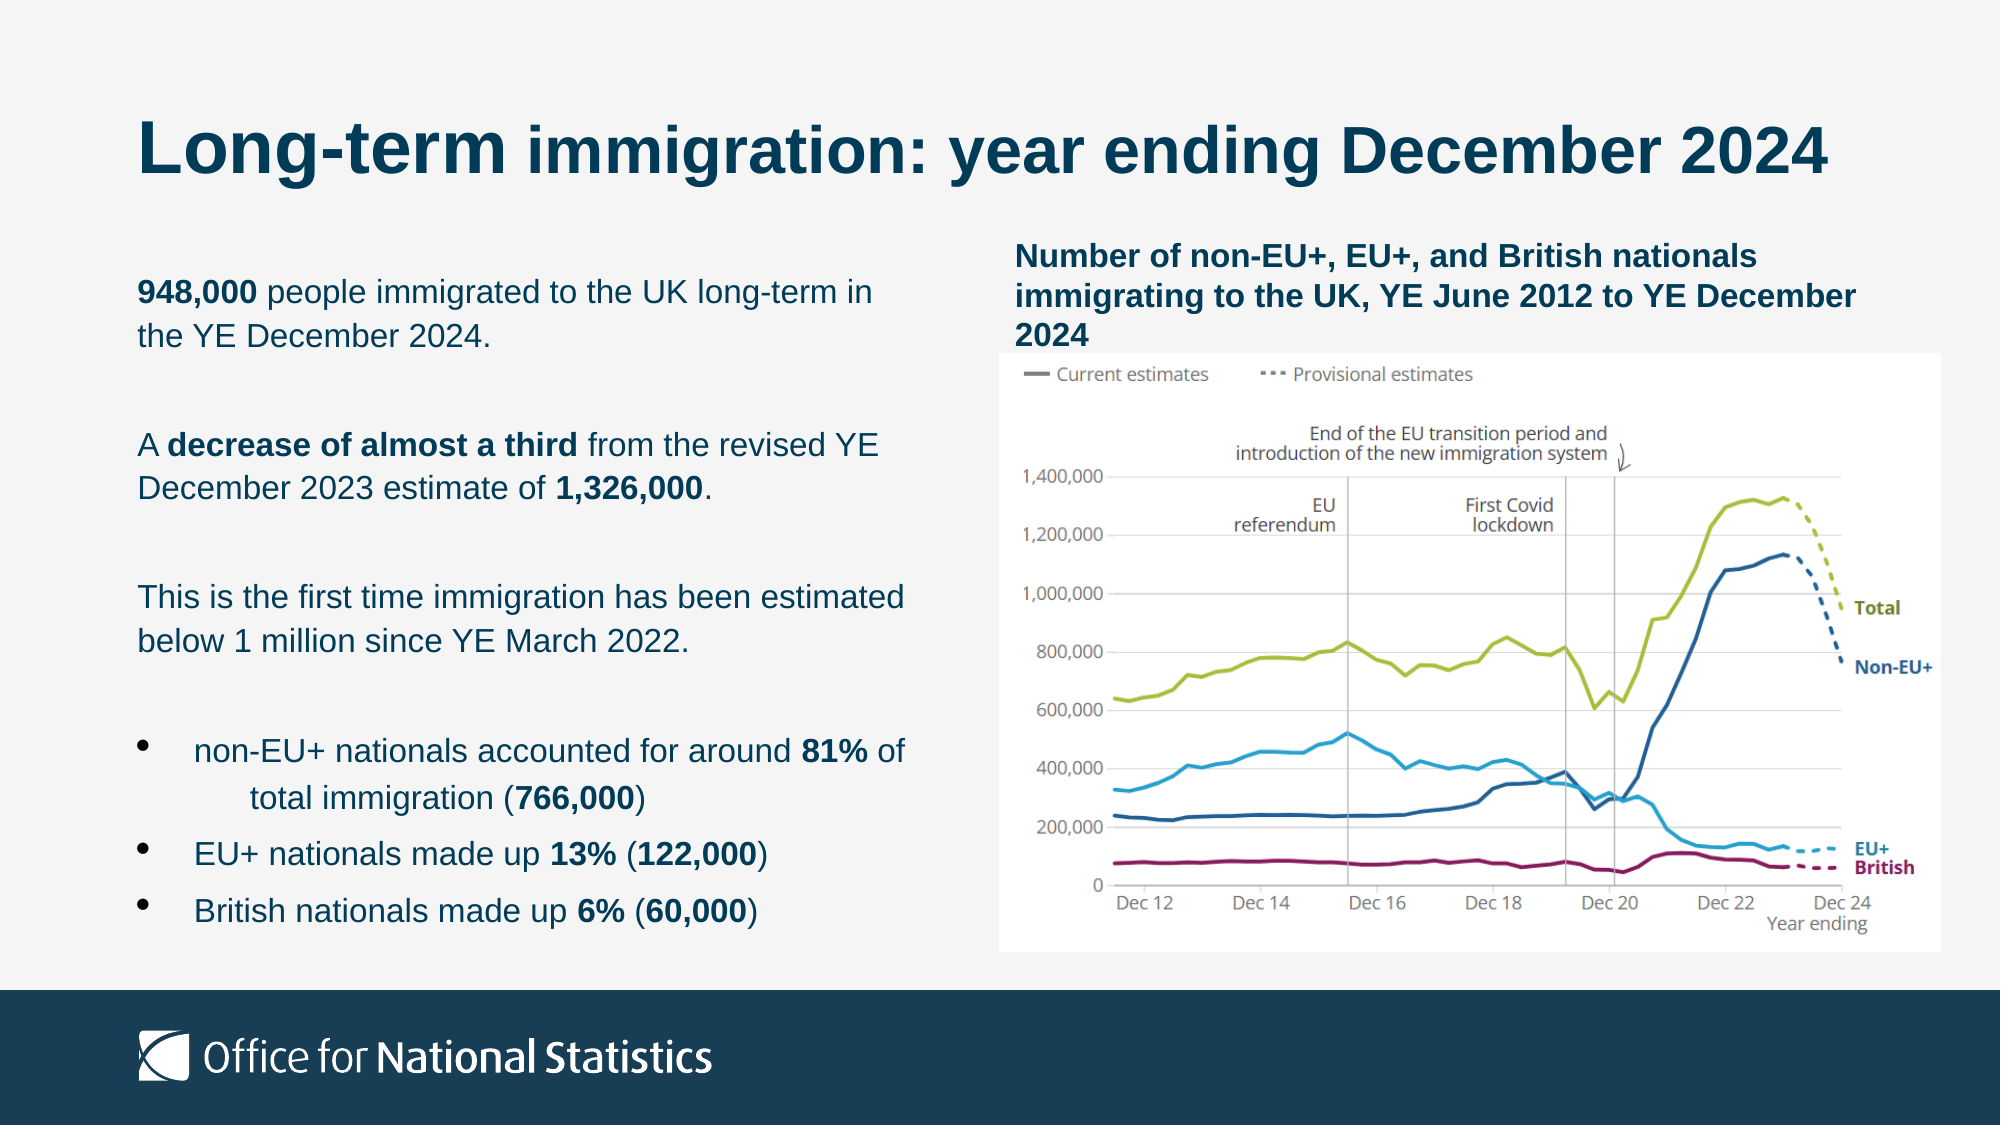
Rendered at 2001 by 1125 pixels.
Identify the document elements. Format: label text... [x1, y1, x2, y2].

title Long-term immigration: year ending December 2024 [137, 105, 1863, 192]
list 948,000 people immigrated to the UK long-term in the YE December 2024. A decrease of almost a third from the revised YE December 2023 estimate of 1,326,000. This is the first time immigration has been estimated below 1 million since YE March 2022. non-EU+ nationals accounted for around 81% of total immigration (766,000) EU+ nationals made up 13% (122,000) British nationals made up 6% (60,000) [137, 266, 920, 1051]
picture [999, 353, 1941, 952]
text_box Number of non-EU+, EU+, and British nationals immigrating to the UK, YE June 2012 to YE December 2024 [999, 226, 1926, 363]
